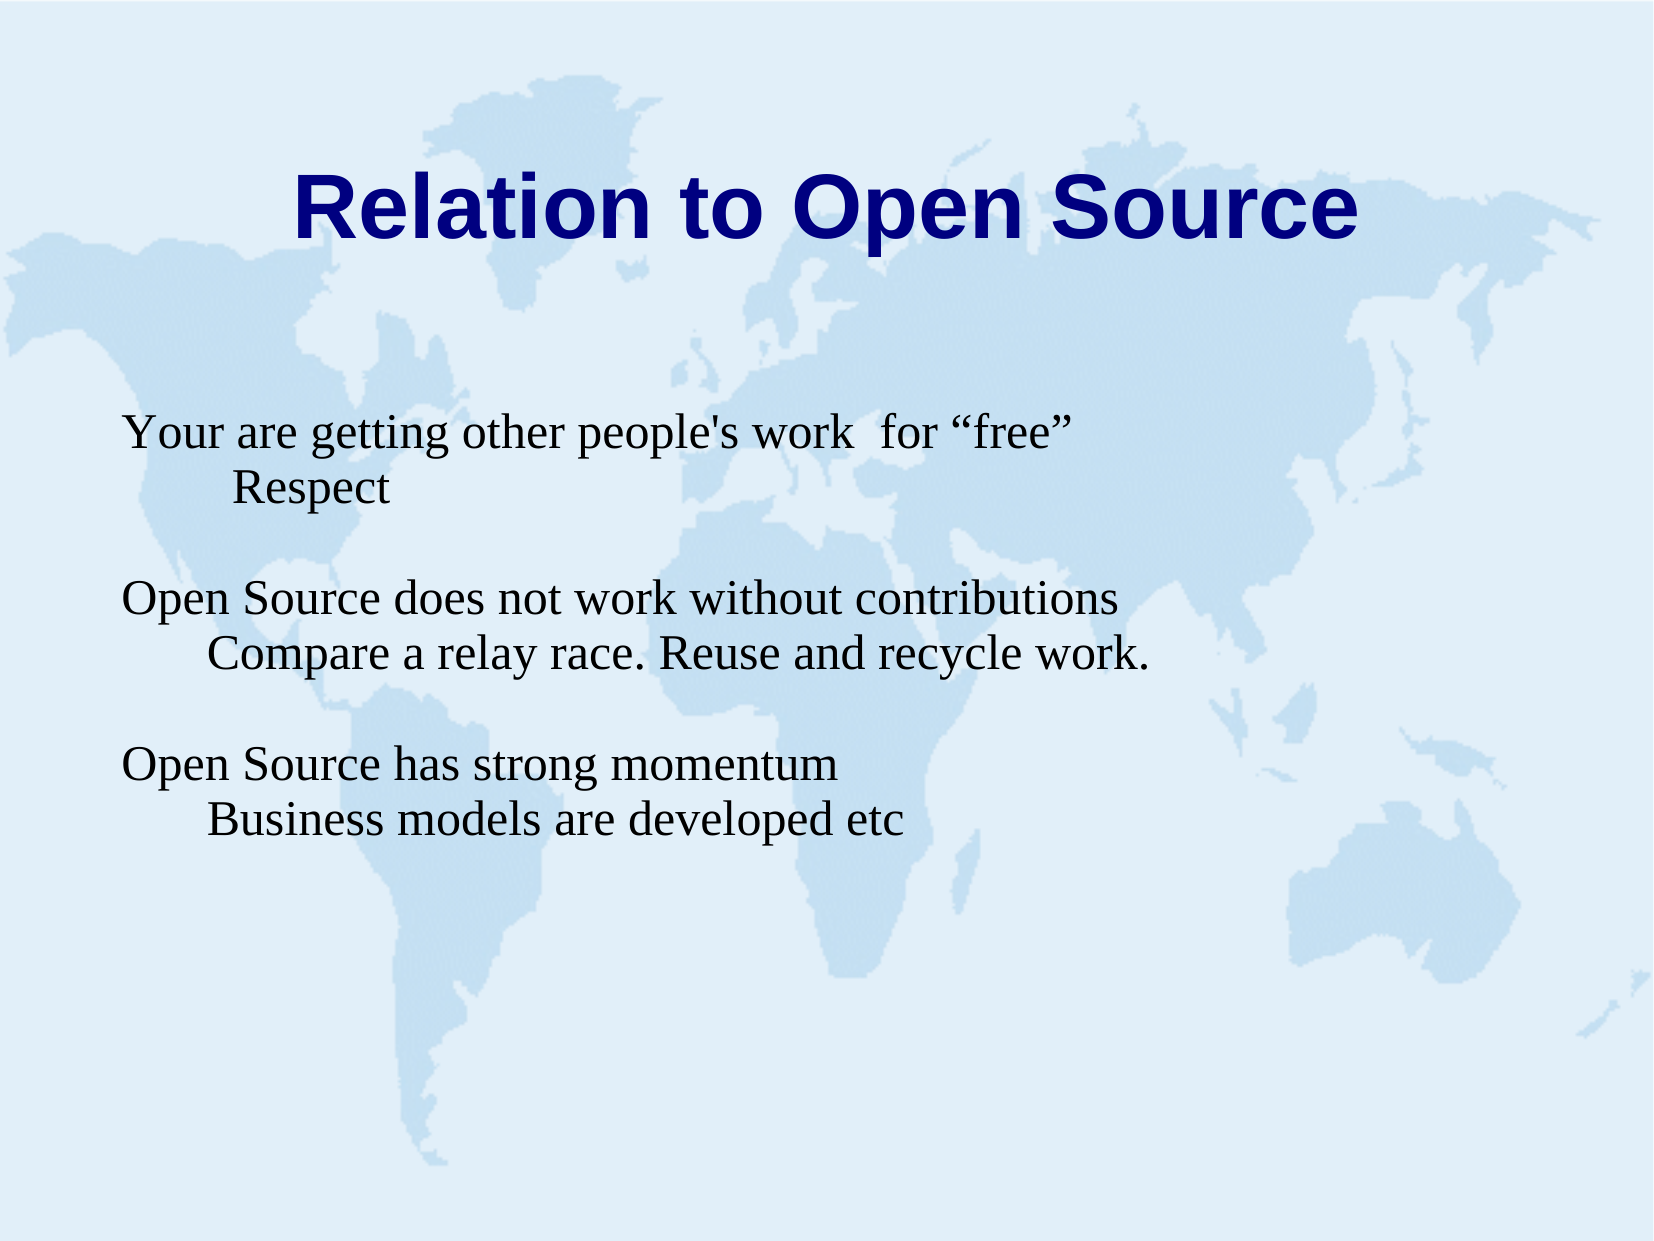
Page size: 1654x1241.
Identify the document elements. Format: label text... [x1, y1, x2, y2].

picture [0, 0, 1654, 1241]
title Relation to Open Source [121, 102, 1534, 311]
subtitle Your are getting other people's work for “free” Respect Open Source does not work without contributions Compare a relay race. Reuse and recycle work. Open Source has strong momentum Business models are developed etc [121, 344, 1534, 1127]
